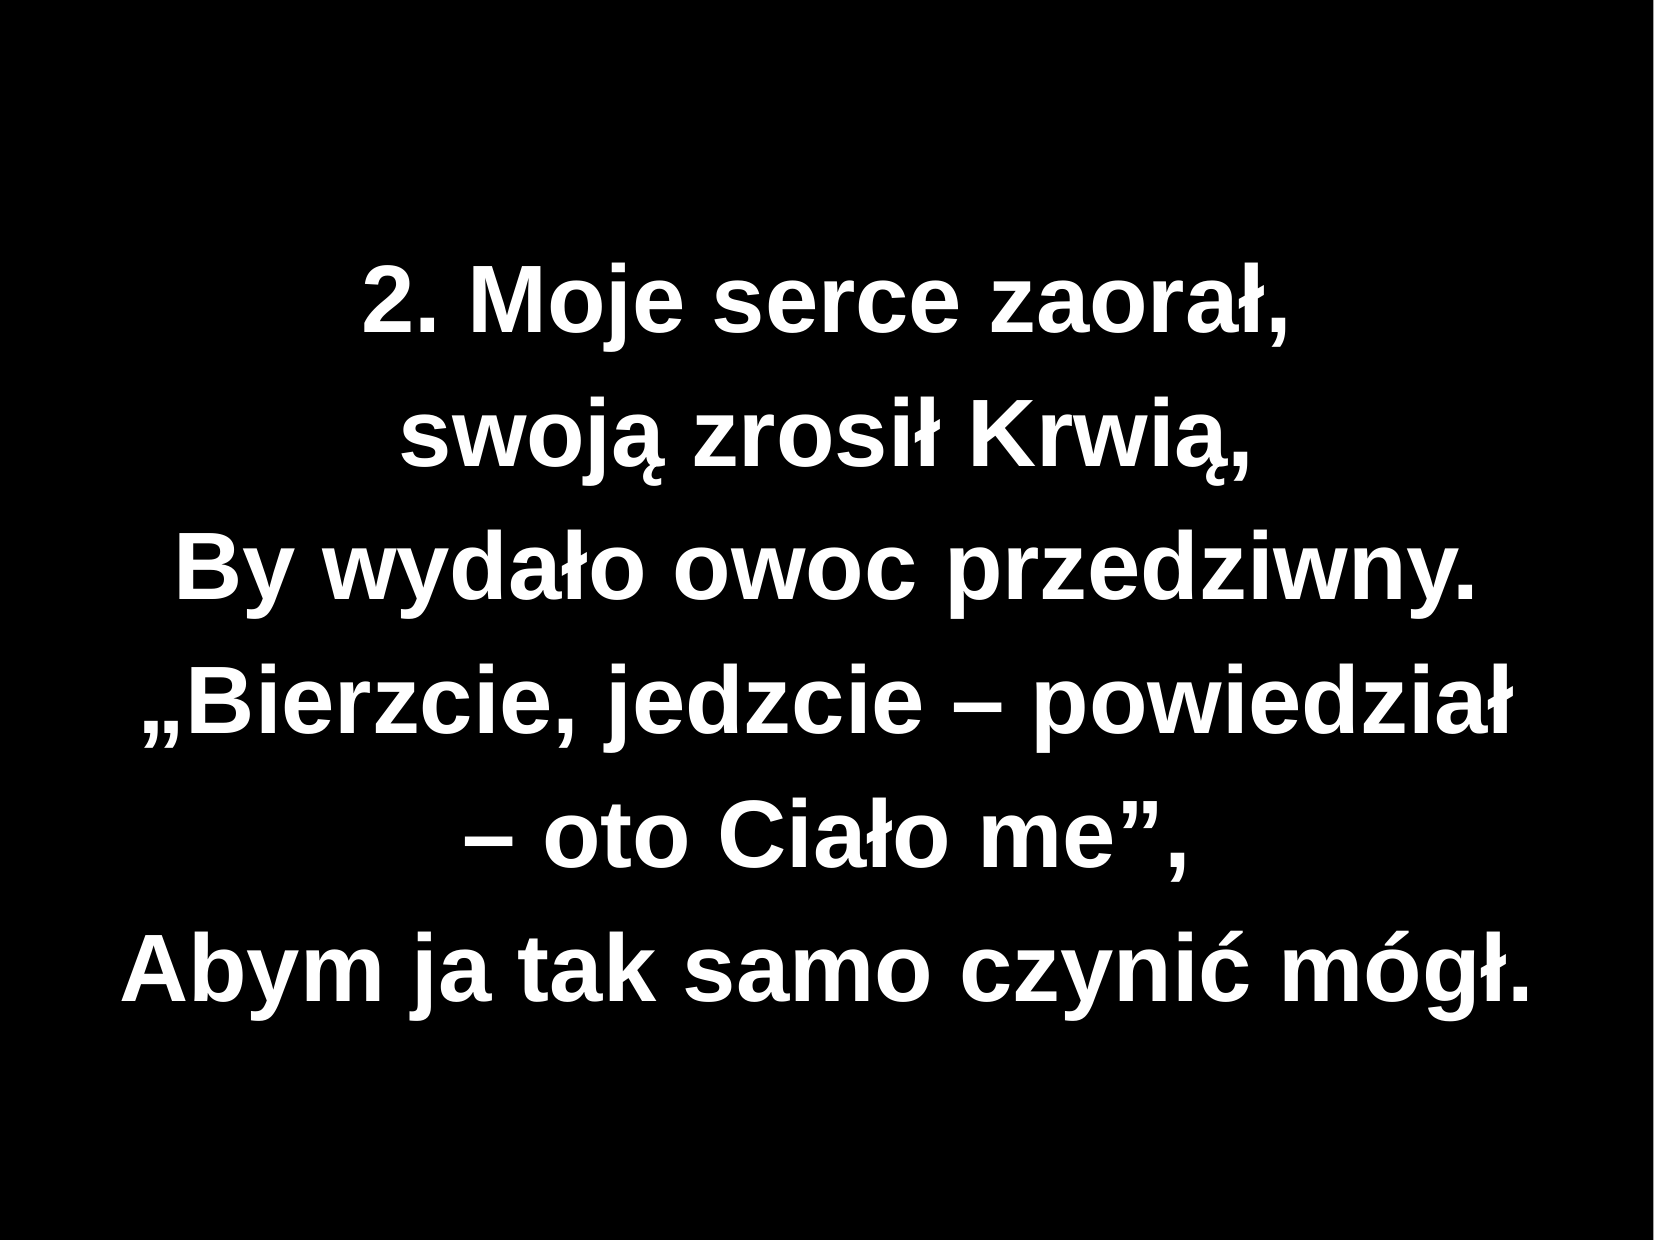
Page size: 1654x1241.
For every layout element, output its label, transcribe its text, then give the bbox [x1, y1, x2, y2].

subtitle 2. Moje serce zaorał, swoją zrosił Krwią, By wydało owoc przedziwny. „Bierzcie, jedzcie – powiedział – oto Ciało me”, Abym ja tak samo czynić mógł. [0, 0, 1654, 1241]
